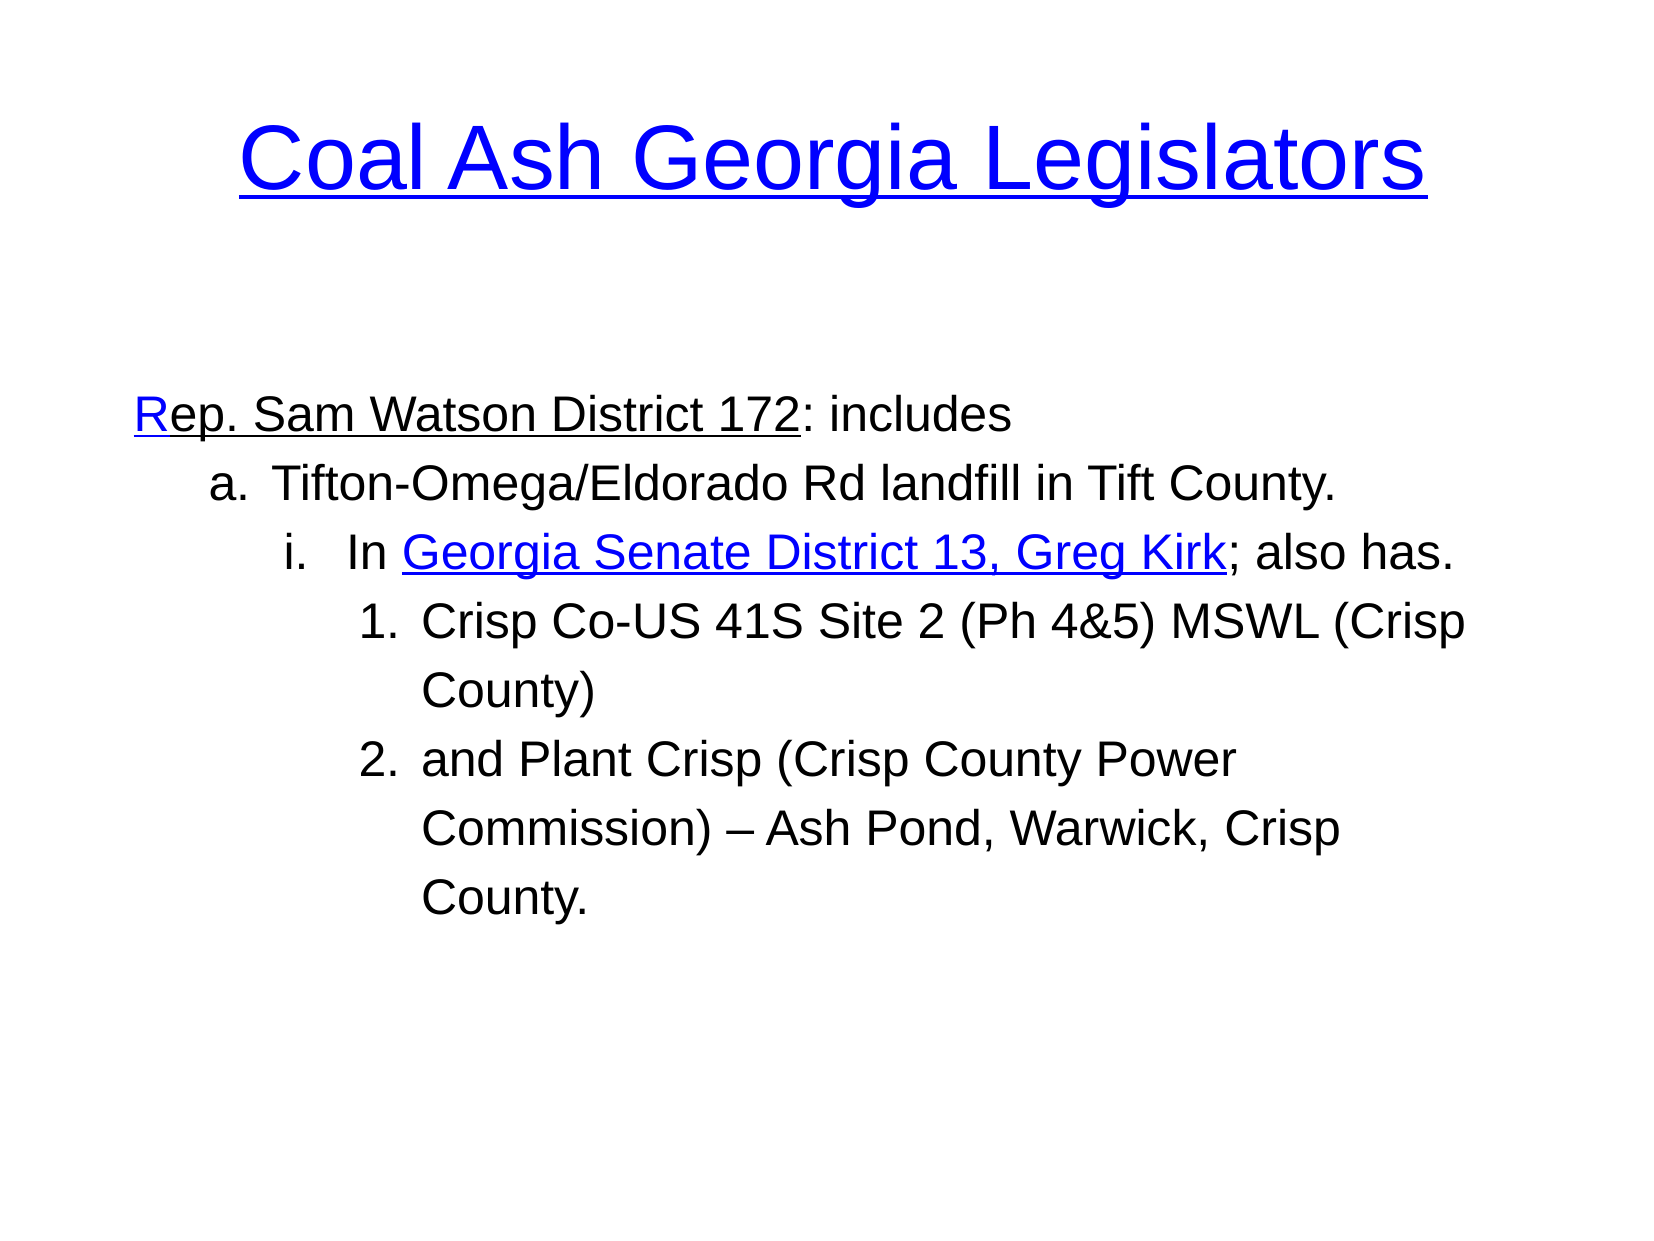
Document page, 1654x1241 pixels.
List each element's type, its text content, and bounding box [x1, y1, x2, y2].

text_box Coal Ash Georgia Legislators [82, 49, 1610, 257]
text_box Rep. Sam Watson District 172: includes Tifton-Omega/Eldorado Rd landfill in Tift County. In Georgia Senate District 13, Greg Kirk; also has. Crisp Co-US 41S Site 2 (Ph 4&5) MSWL (Crisp County) and Plant Crisp (Crisp County Power Commission) – Ash Pond, Warwick, Crisp County. [106, 357, 1488, 1126]
